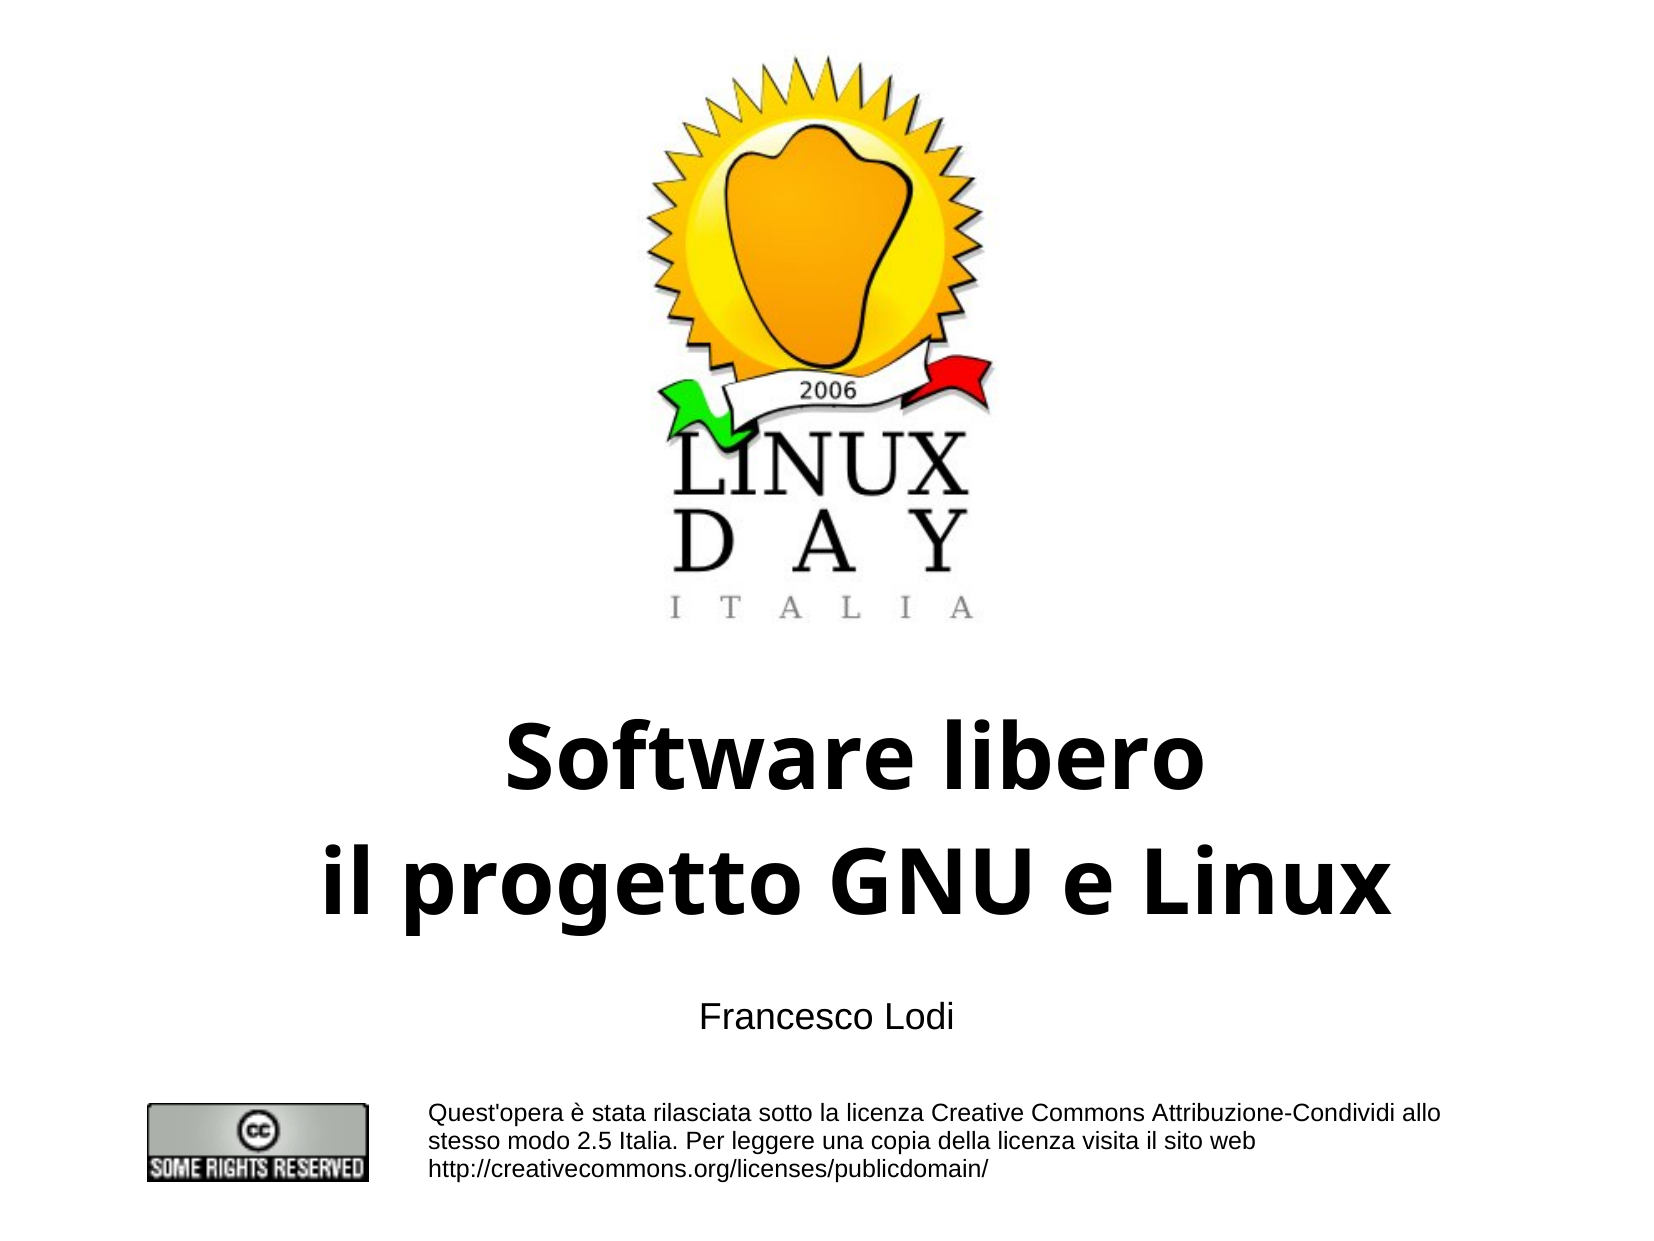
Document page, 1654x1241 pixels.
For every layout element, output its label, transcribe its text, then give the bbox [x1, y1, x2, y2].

picture [624, 36, 1030, 650]
picture [147, 1103, 369, 1182]
text_box Quest'opera è stata rilasciata sotto la licenza Creative Commons Attribuzione-Condividi allo stesso modo 2.5 Italia. Per leggere una copia della licenza visita il sito web http://creativecommons.org/licenses/publicdomain/ [413, 1062, 1506, 1172]
text_box Software libero il progetto GNU e Linux [304, 683, 1349, 922]
text_box Francesco Lodi [684, 988, 924, 1051]
